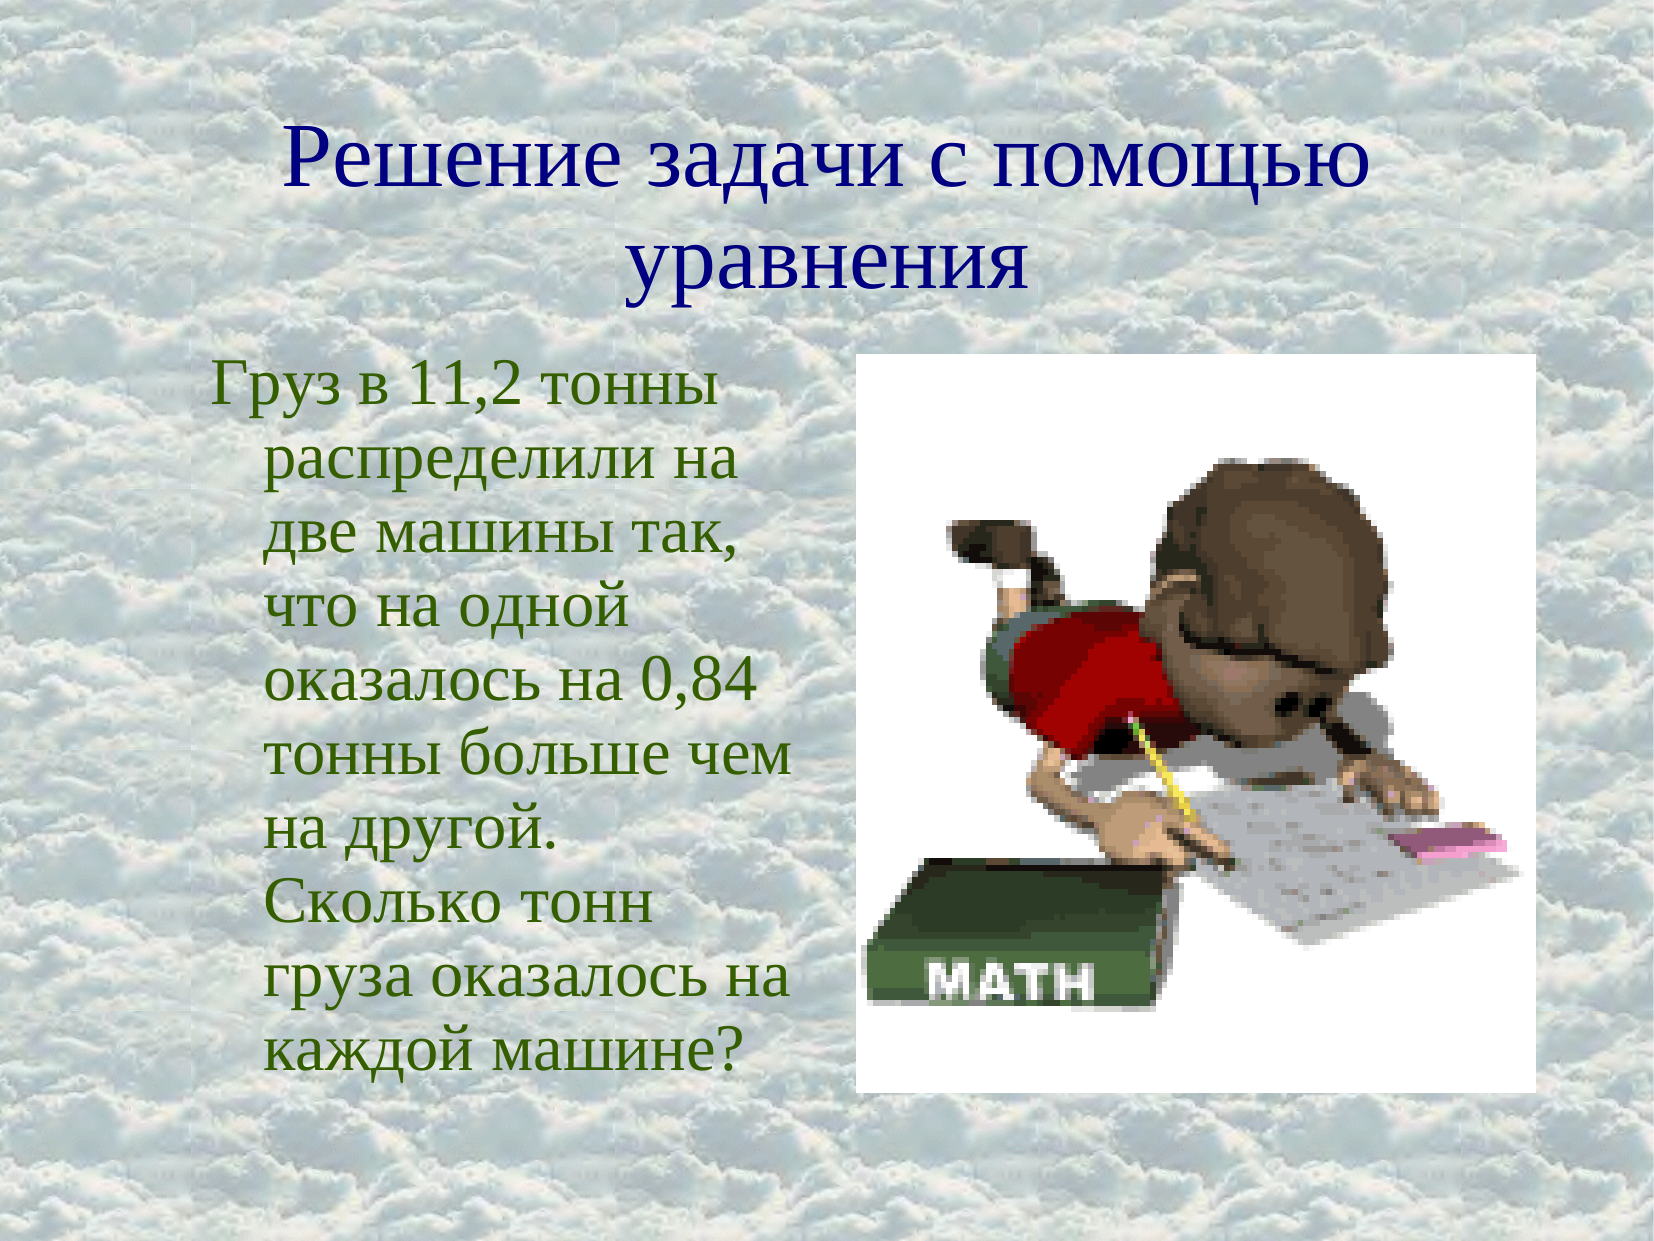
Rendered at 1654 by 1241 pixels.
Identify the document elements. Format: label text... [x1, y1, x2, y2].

picture [0, 0, 1654, 1241]
list Груз в 11,2 тонны распределили на две машины так, что на одной оказалось на 0,84 тонны больше чем на другой. Сколько тонн груза оказалось на каждой машине? [121, 344, 811, 1164]
title Решение задачи с помощью уравнения [121, 102, 1534, 311]
